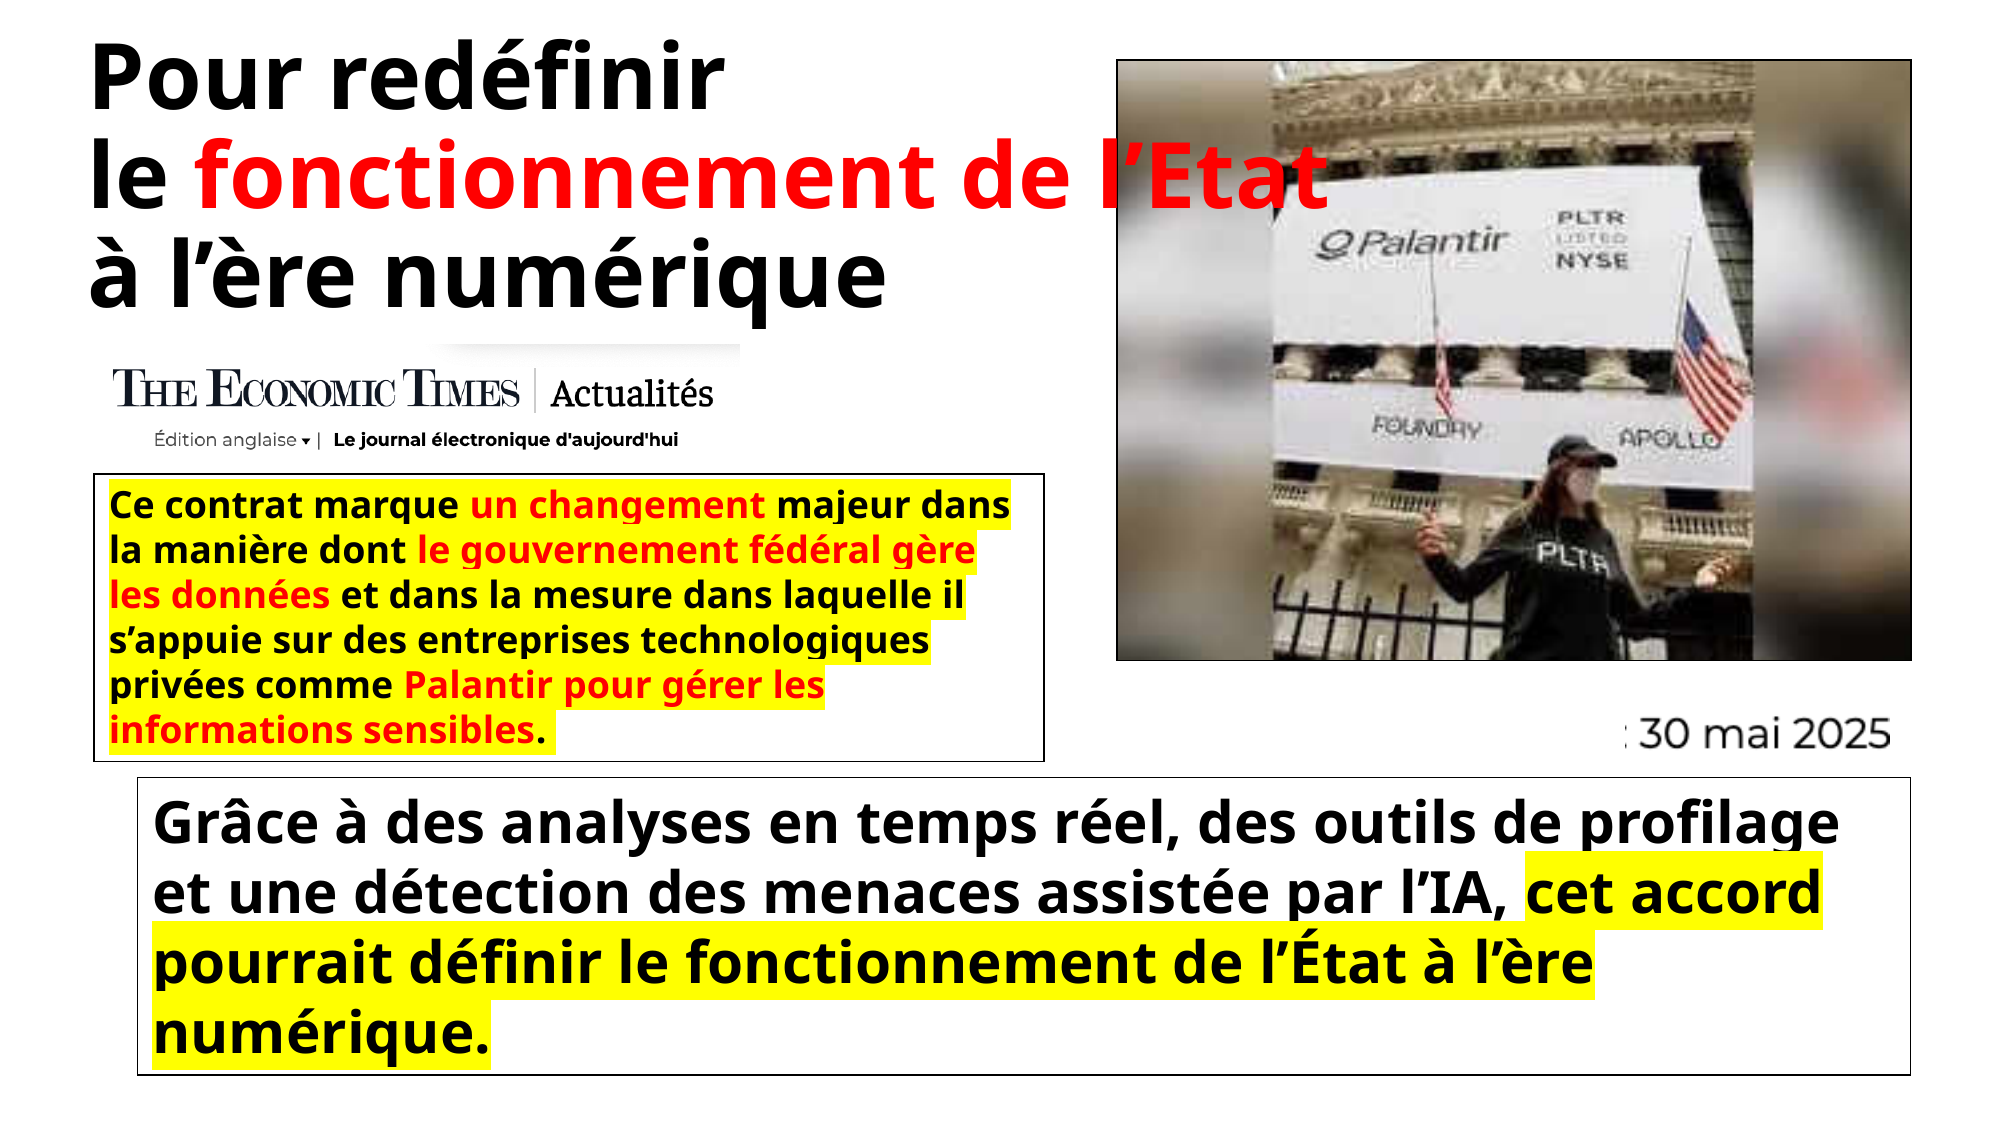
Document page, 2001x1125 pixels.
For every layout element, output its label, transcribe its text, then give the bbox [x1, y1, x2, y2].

picture [1625, 708, 1890, 768]
text_box Ce contrat marque un changement majeur dans la manière dont le gouvernement fédéral gère les données et dans la mesure dans laquelle il s’appuie sur des entreprises technologiques privées comme Palantir pour gérer les informations sensibles. [93, 473, 1044, 762]
text_box Grâce à des analyses en temps réel, des outils de profilage et une détection des menaces assistée par l’IA, cet accord pourrait définir le fonctionnement de l’État à l’ère numérique. [137, 777, 1911, 1076]
text_box Pour redéfinir le fonctionnement de l’Etat à l’ère numérique [72, 0, 2000, 359]
picture [1117, 359, 1911, 660]
picture [90, 359, 740, 474]
